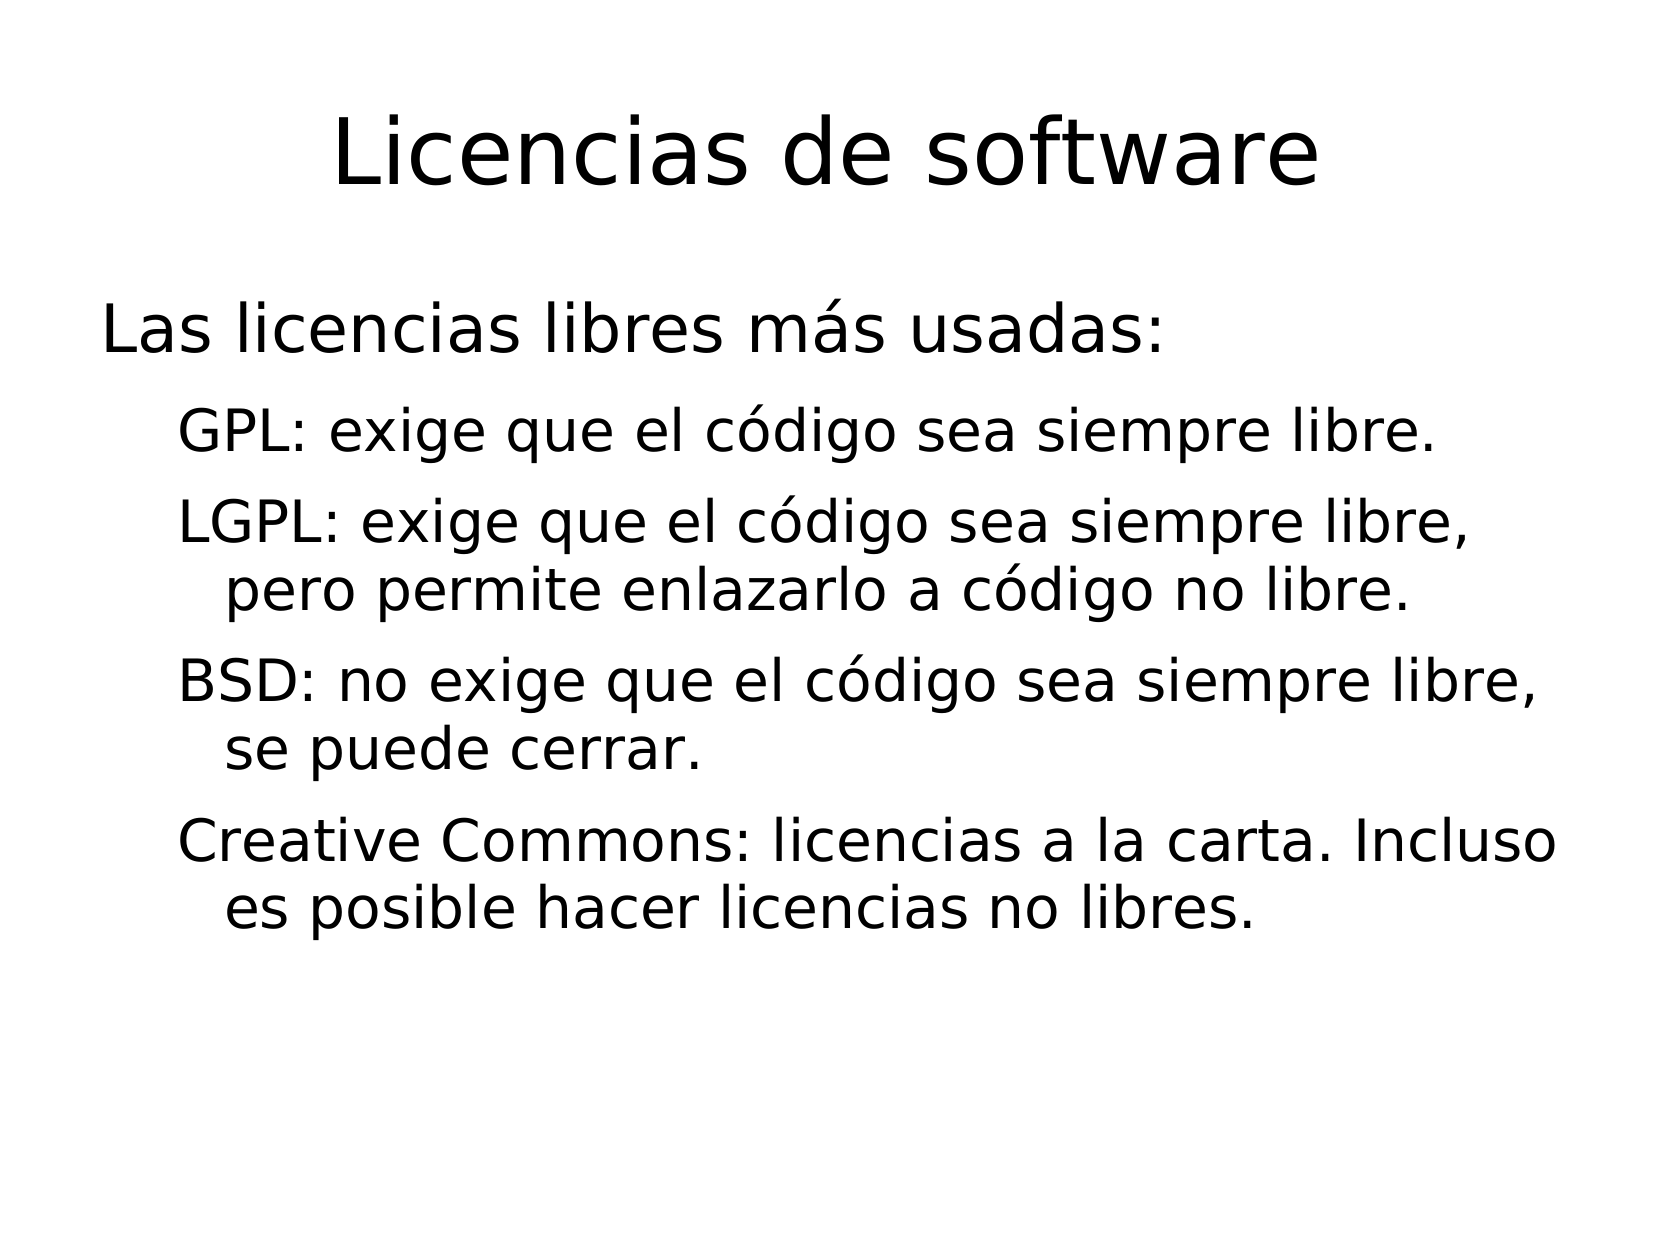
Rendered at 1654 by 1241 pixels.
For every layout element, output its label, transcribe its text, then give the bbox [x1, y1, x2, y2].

title Licencias de software [82, 56, 1571, 250]
list Las licencias libres más usadas: GPL: exige que el código sea siempre libre. LGPL: exige que el código sea siempre libre, pero permite enlazarlo a código no libre. BSD: no exige que el código sea siempre libre, se puede cerrar. Creative Commons: licencias a la carta. Incluso es posible hacer licencias no libres. [82, 290, 1571, 1094]
